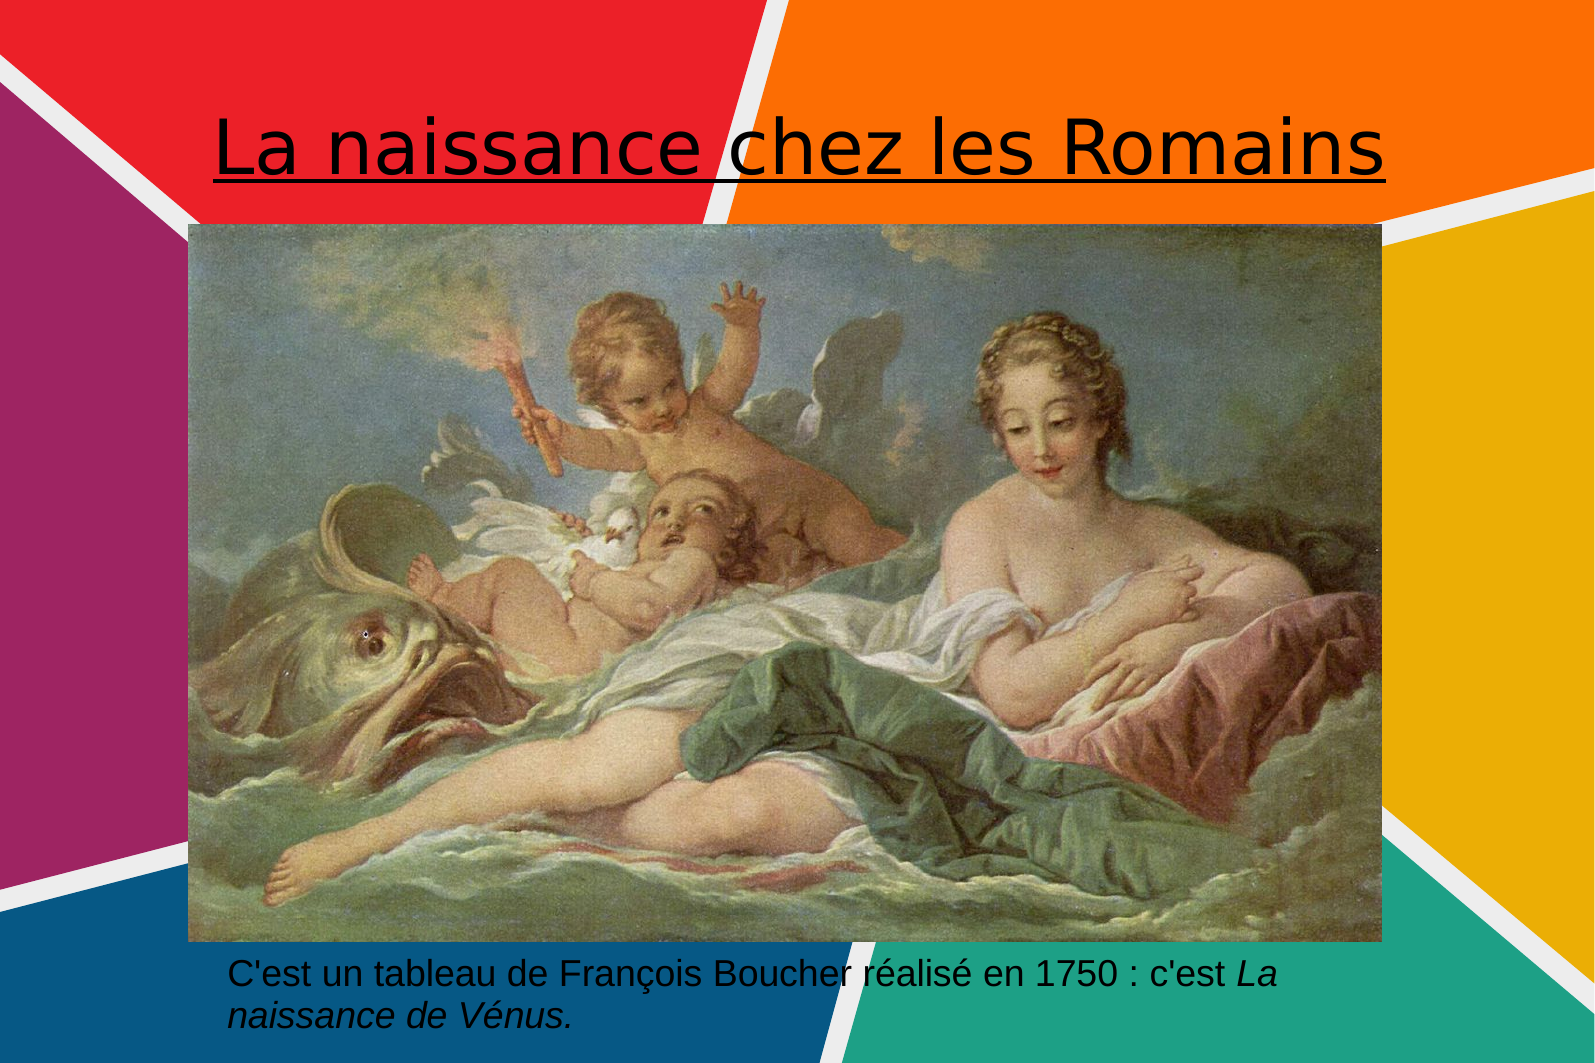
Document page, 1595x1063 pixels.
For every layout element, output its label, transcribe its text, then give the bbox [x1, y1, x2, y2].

title La naissance chez les Romains [135, 69, 1464, 227]
text_box C'est un tableau de François Boucher réalisé en 1750 : c'est La naissance de Vénus. [212, 944, 1382, 1044]
picture [188, 224, 1382, 942]
